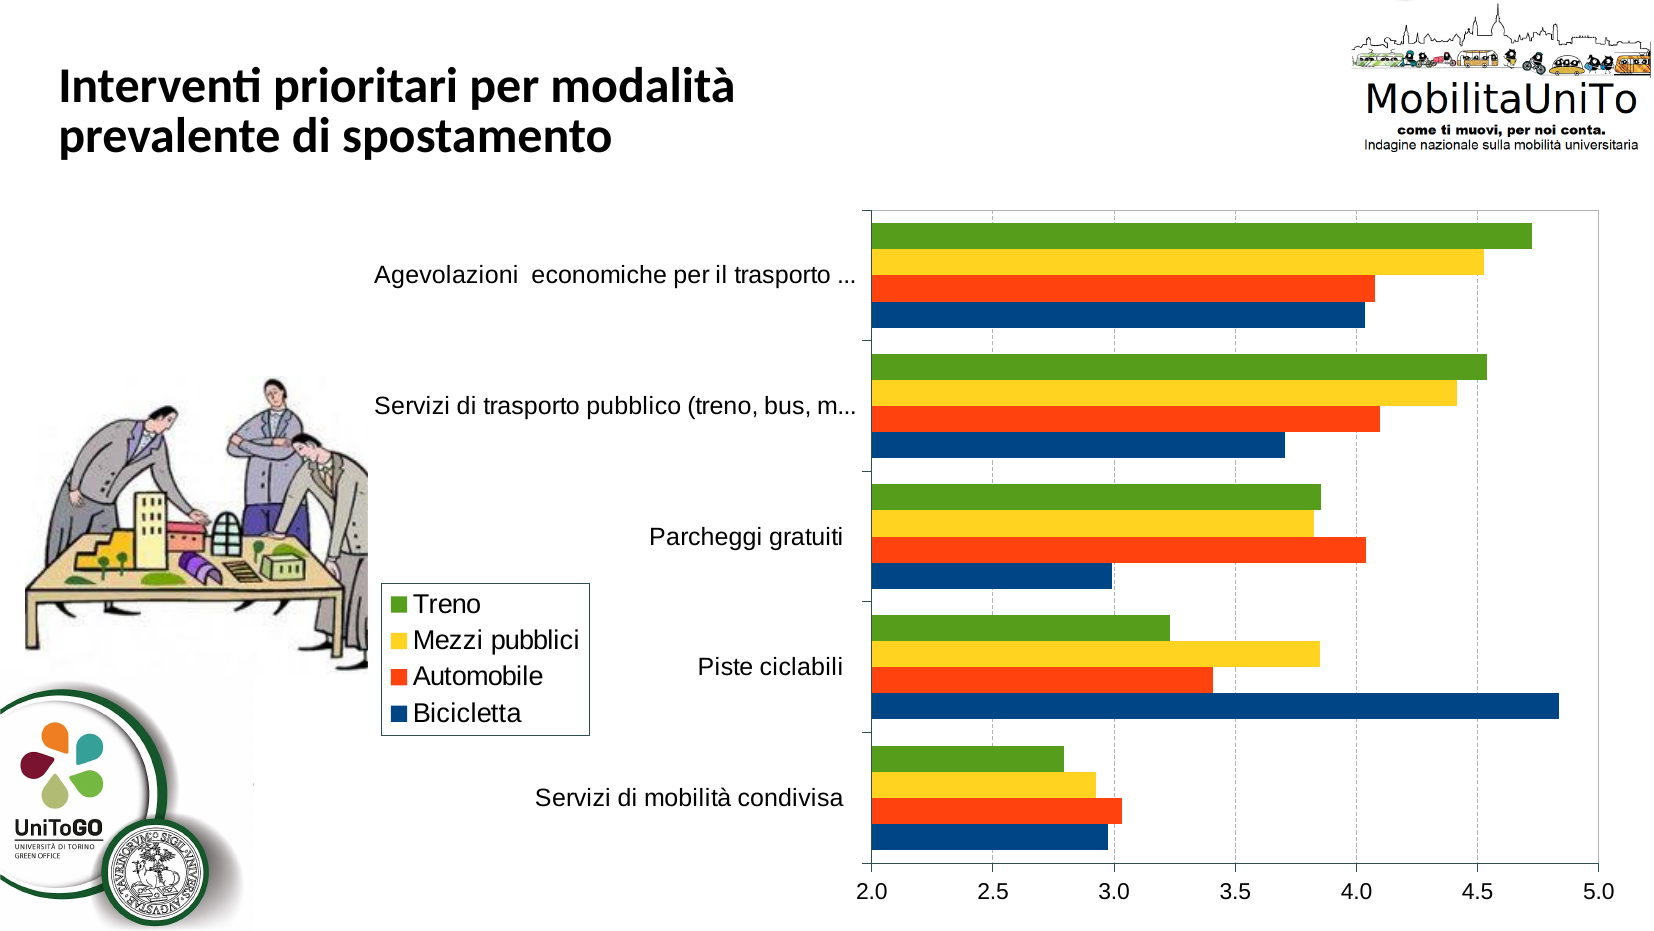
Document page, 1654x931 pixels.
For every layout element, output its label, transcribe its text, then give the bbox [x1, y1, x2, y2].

picture [1349, 0, 1654, 152]
text_box Interventi prioritari per modalità prevalente di spostamento [43, 57, 778, 173]
chart [367, 195, 1642, 913]
picture [0, 376, 367, 931]
